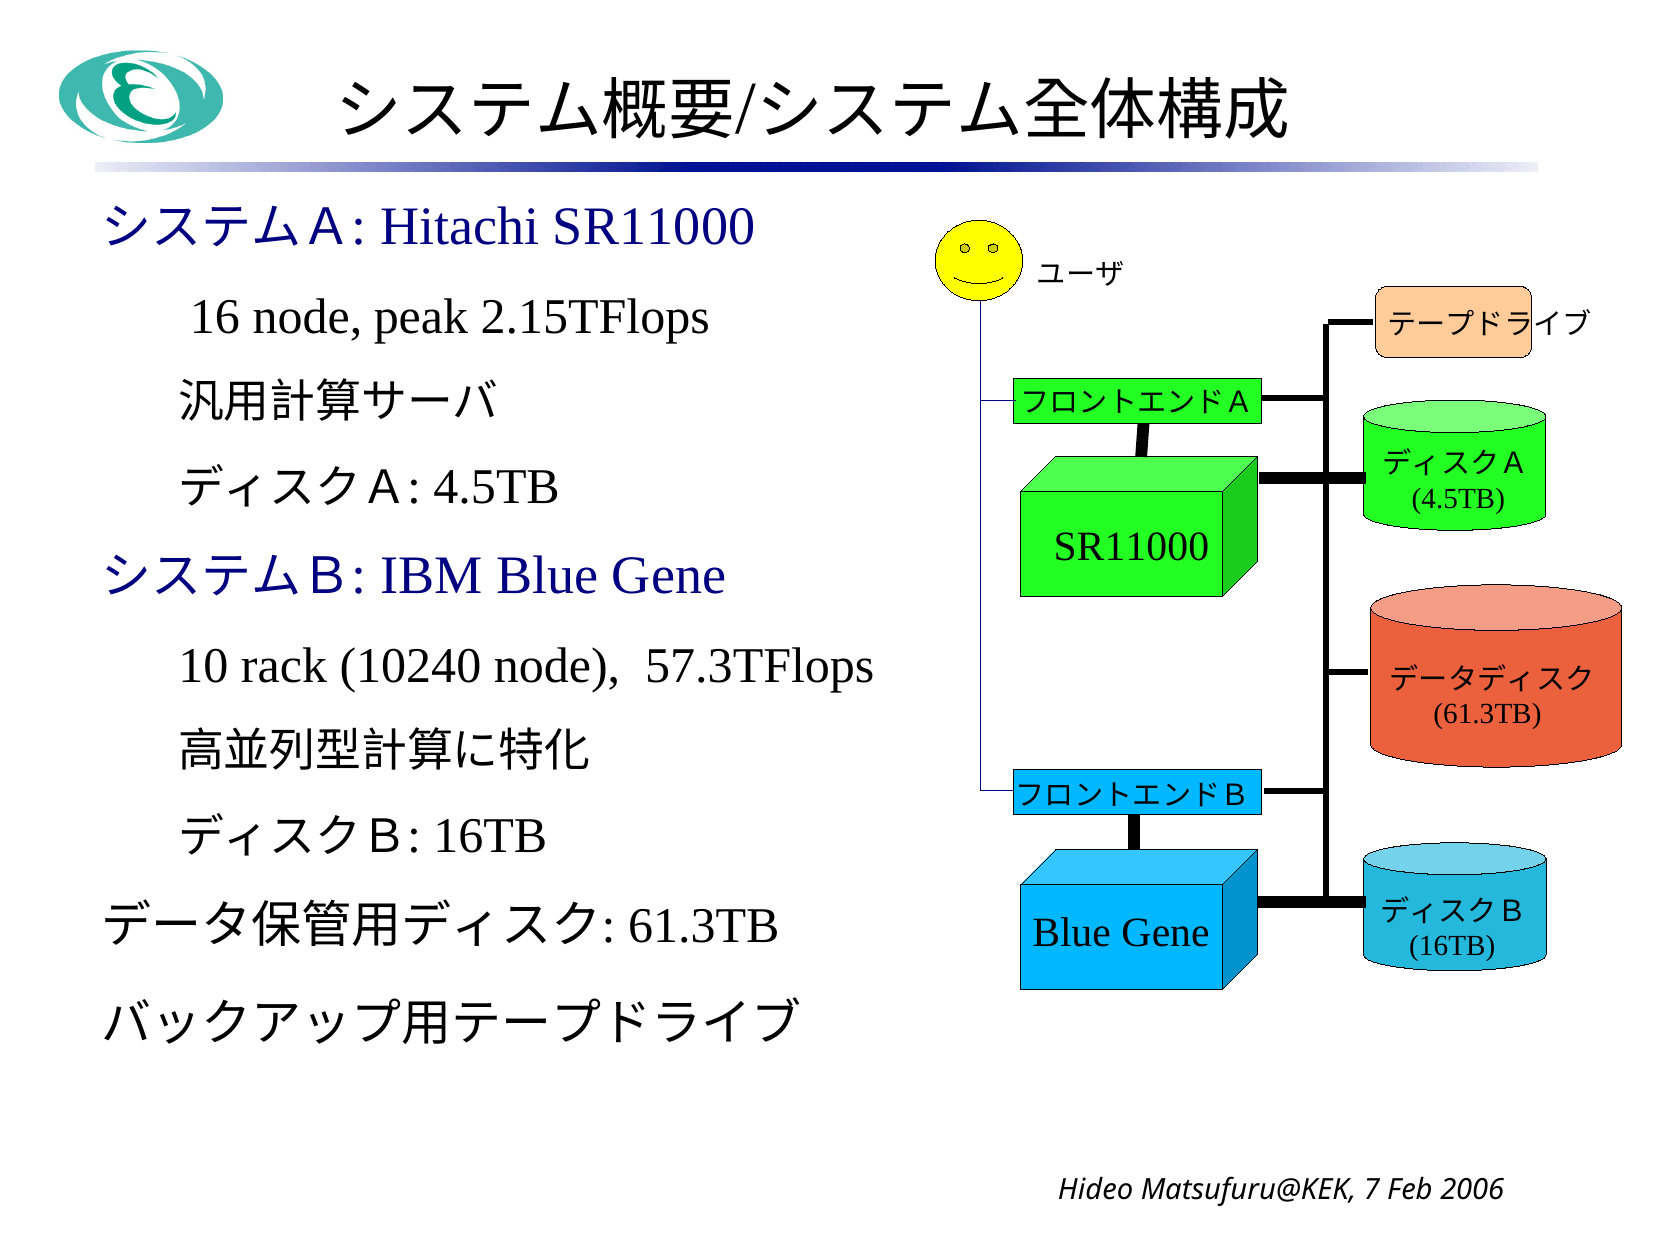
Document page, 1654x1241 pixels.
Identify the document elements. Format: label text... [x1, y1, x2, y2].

text_box [1363, 859, 1547, 971]
text_box [935, 220, 1023, 301]
text_box フロントエンドＡ [1020, 381, 1255, 417]
text_box [1020, 456, 1258, 597]
text_box Blue Gene [1032, 909, 1210, 960]
picture [52, 41, 230, 152]
text_box ユーザ [1036, 253, 1125, 289]
text_box [1363, 418, 1546, 531]
picture [95, 162, 1538, 172]
text_box データディスク (61.3TB) [1389, 658, 1595, 729]
text_box テープドライブ [1387, 303, 1593, 339]
title システム概要/システム全体構成 [183, 54, 1443, 162]
text_box フロントエンドＢ [1015, 774, 1250, 810]
text_box [1370, 609, 1622, 768]
text_box [1013, 769, 1262, 815]
text_box SR11000 [1053, 523, 1210, 574]
text_box ディスクＡ (4.5TB) [1382, 442, 1529, 514]
text_box [1375, 286, 1532, 358]
text_box [1013, 378, 1262, 424]
list システムＡ: Hitachi SR11000 16 node, peak 2.15TFlops 汎用計算サーバ ディスクＡ: 4.5TB システムＢ: IBM Blue Gene 10 rack (10240 node), 57.3TFlops 高並列型計算に特化 ディスクＢ: 16TB データ保管用ディスク: 61.3TB バックアップ用テープドライブ [83, 191, 946, 1142]
text_box ディスクＢ (16TB) [1380, 890, 1527, 961]
text_box [1020, 849, 1258, 990]
